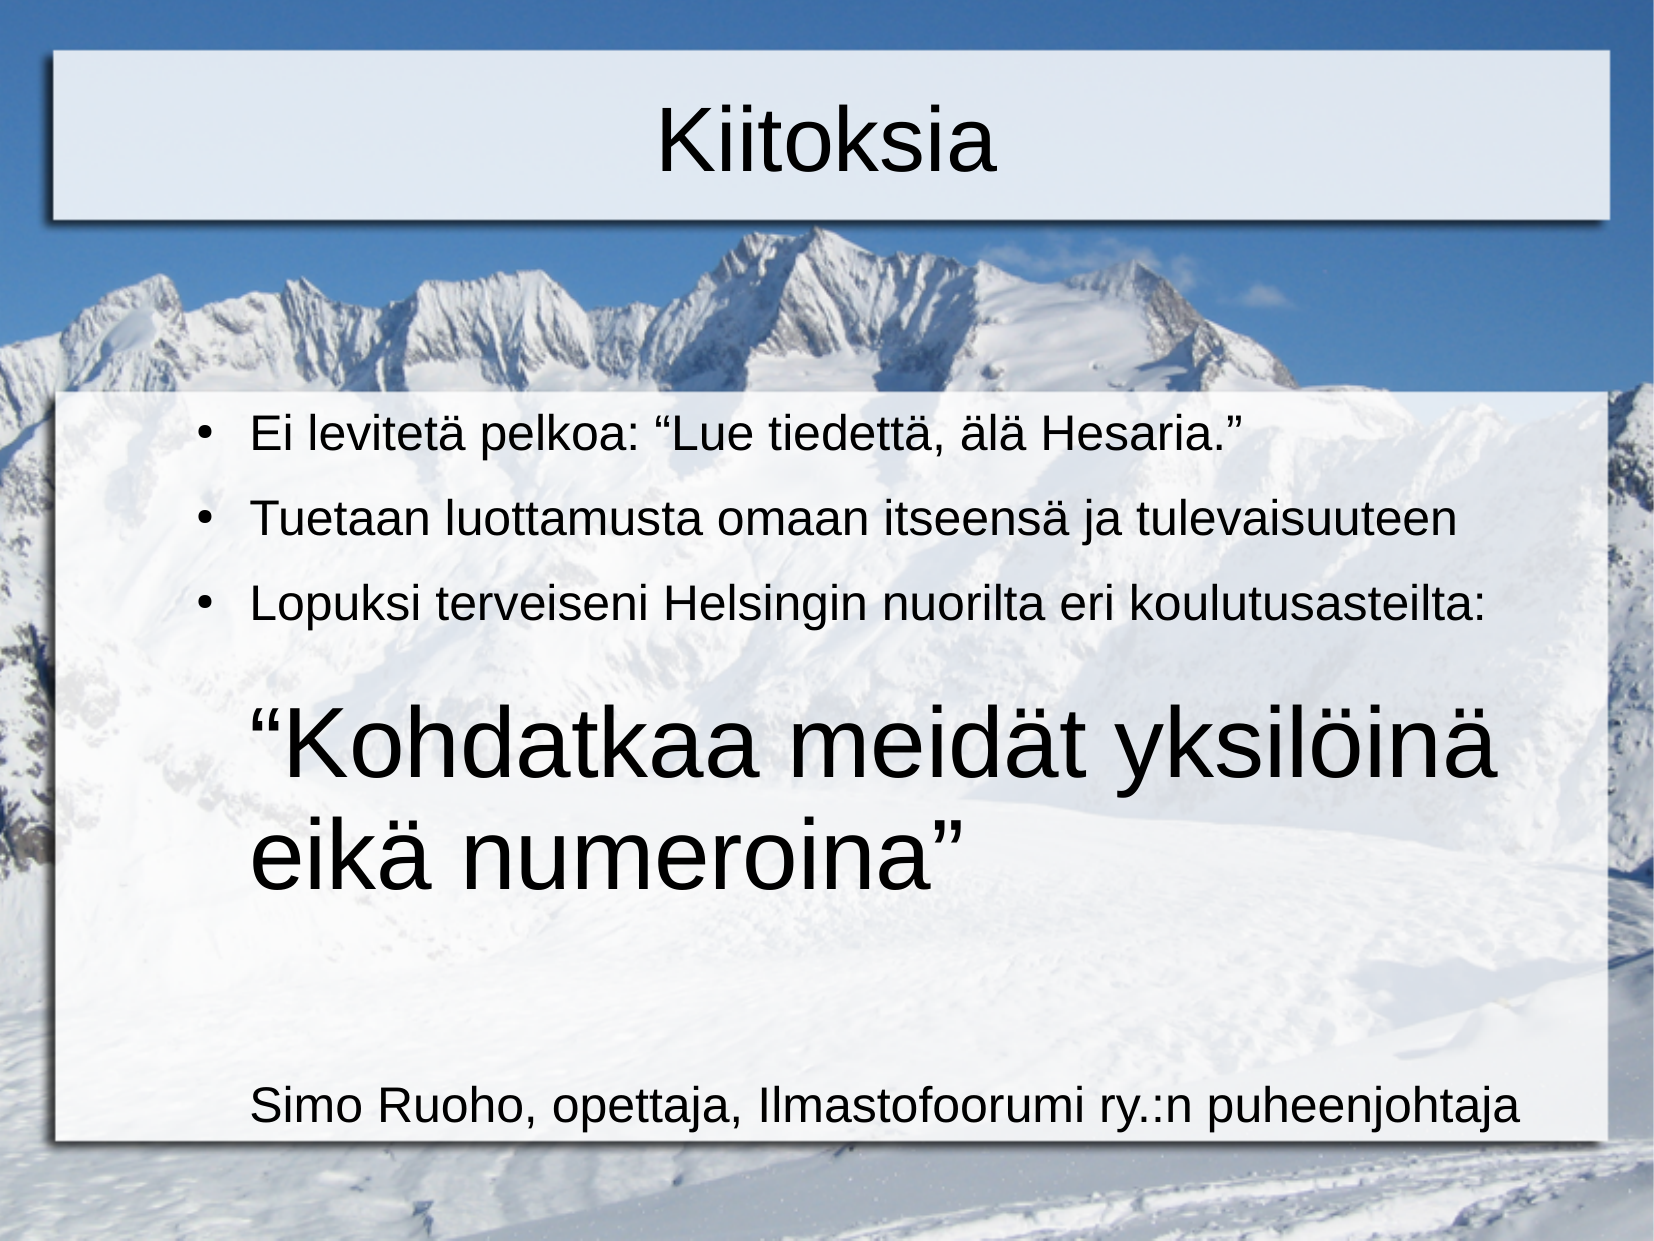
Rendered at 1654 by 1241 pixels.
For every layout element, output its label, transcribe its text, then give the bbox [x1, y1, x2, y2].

title Kiitoksia [59, 61, 1595, 219]
list Ei levitetä pelkoa: “Lue tiedettä, älä Hesaria.” Tuetaan luottamusta omaan itseensä ja tulevaisuuteen Lopuksi terveiseni Helsingin nuorilta eri koulutusasteilta: “Kohdatkaa meidät yksilöinä eikä numeroina” Simo Ruoho, opettaja, Ilmastofoorumi ry.:n puheenjohtaja [178, 405, 1570, 1187]
picture [0, 0, 1654, 1241]
